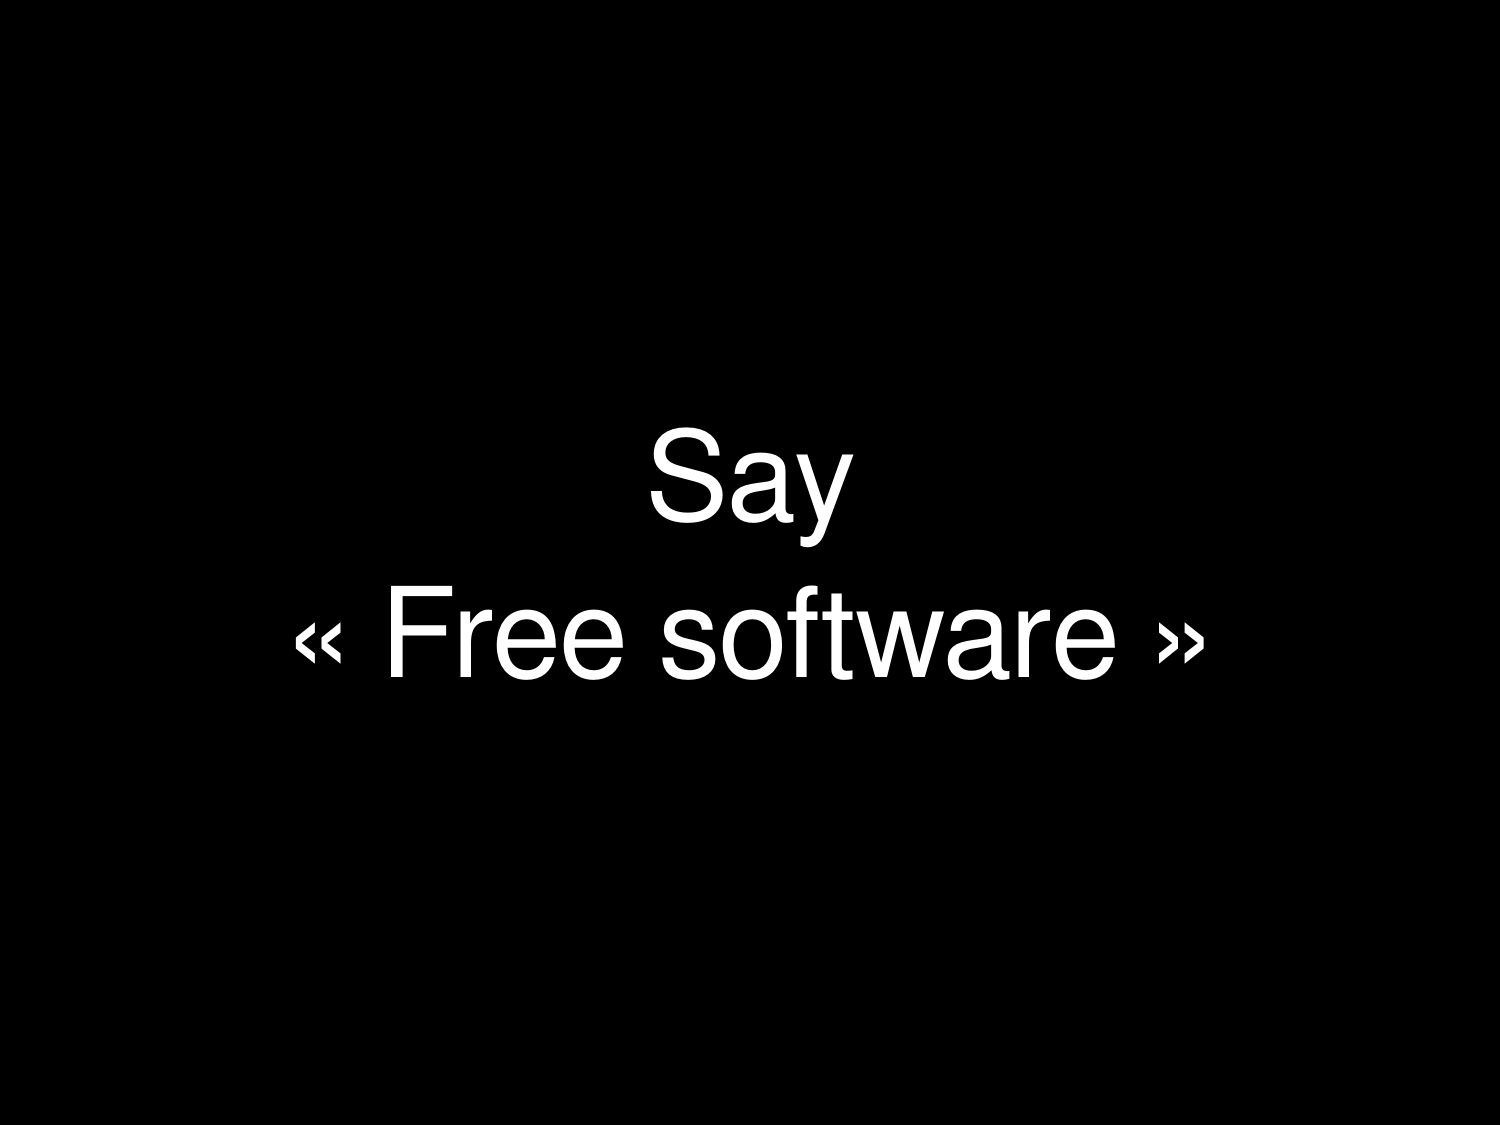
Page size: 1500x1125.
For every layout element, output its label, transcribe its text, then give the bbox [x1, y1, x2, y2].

text_box Say « Free software » [208, 246, 1292, 879]
